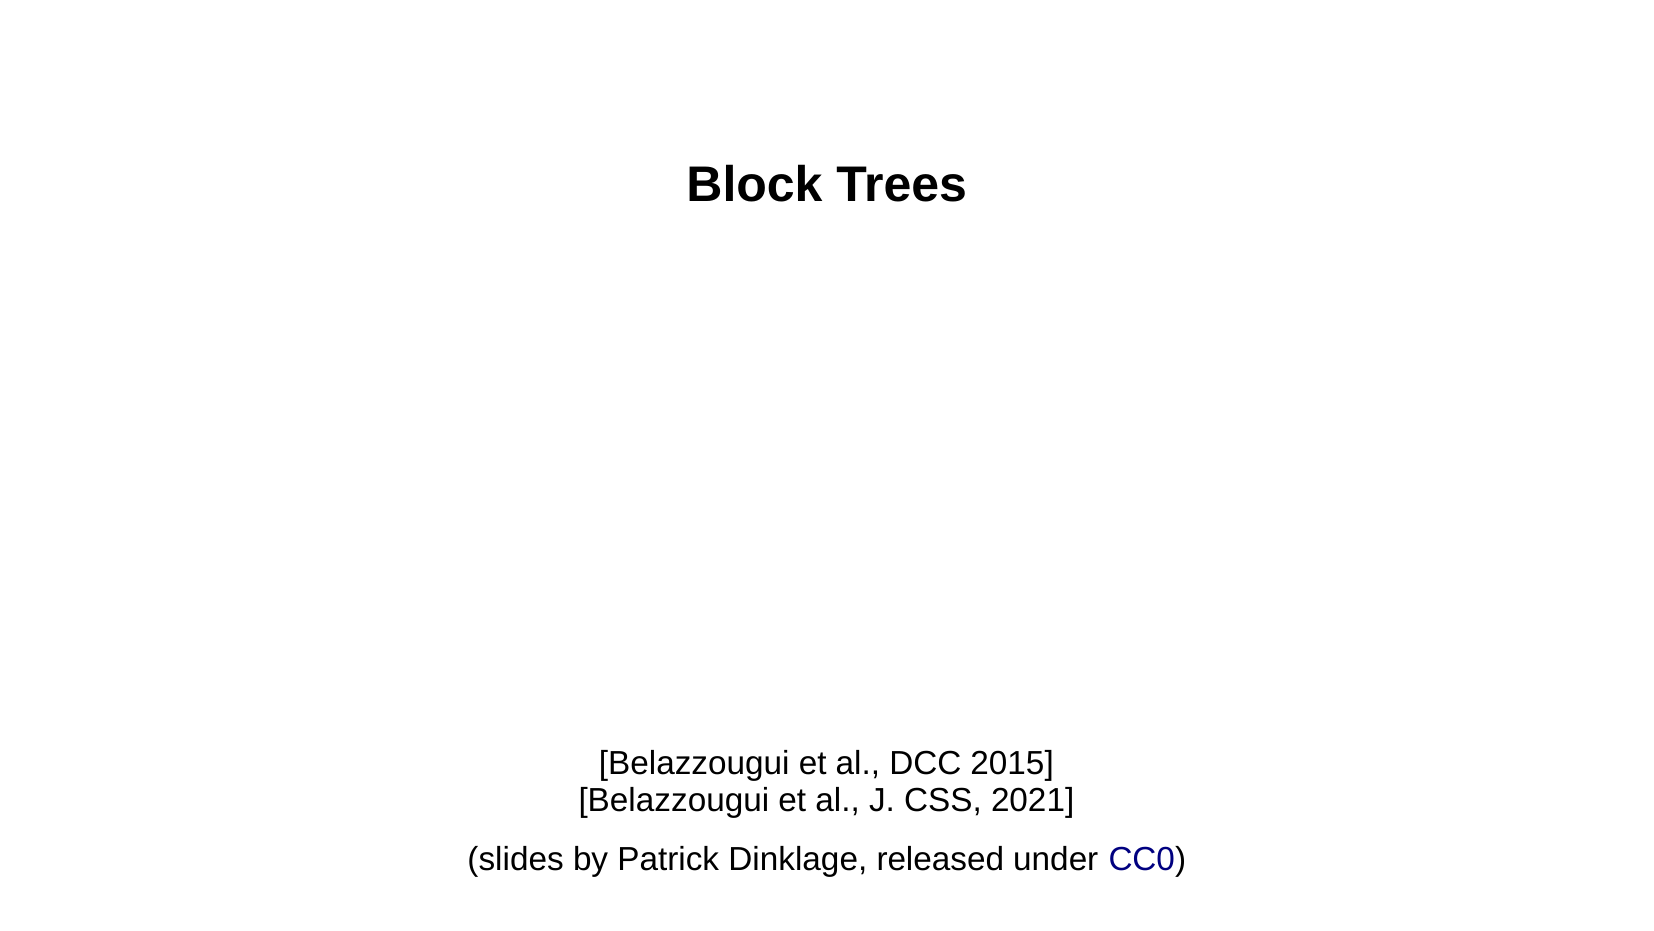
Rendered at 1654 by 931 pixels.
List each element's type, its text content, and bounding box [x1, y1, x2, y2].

text_box [Belazzougui et al., DCC 2015] [Belazzougui et al., J. CSS, 2021] [563, 737, 1090, 827]
text_box (slides by Patrick Dinklage, released under CC0) [452, 832, 1201, 885]
text_box Block Trees [671, 149, 982, 220]
